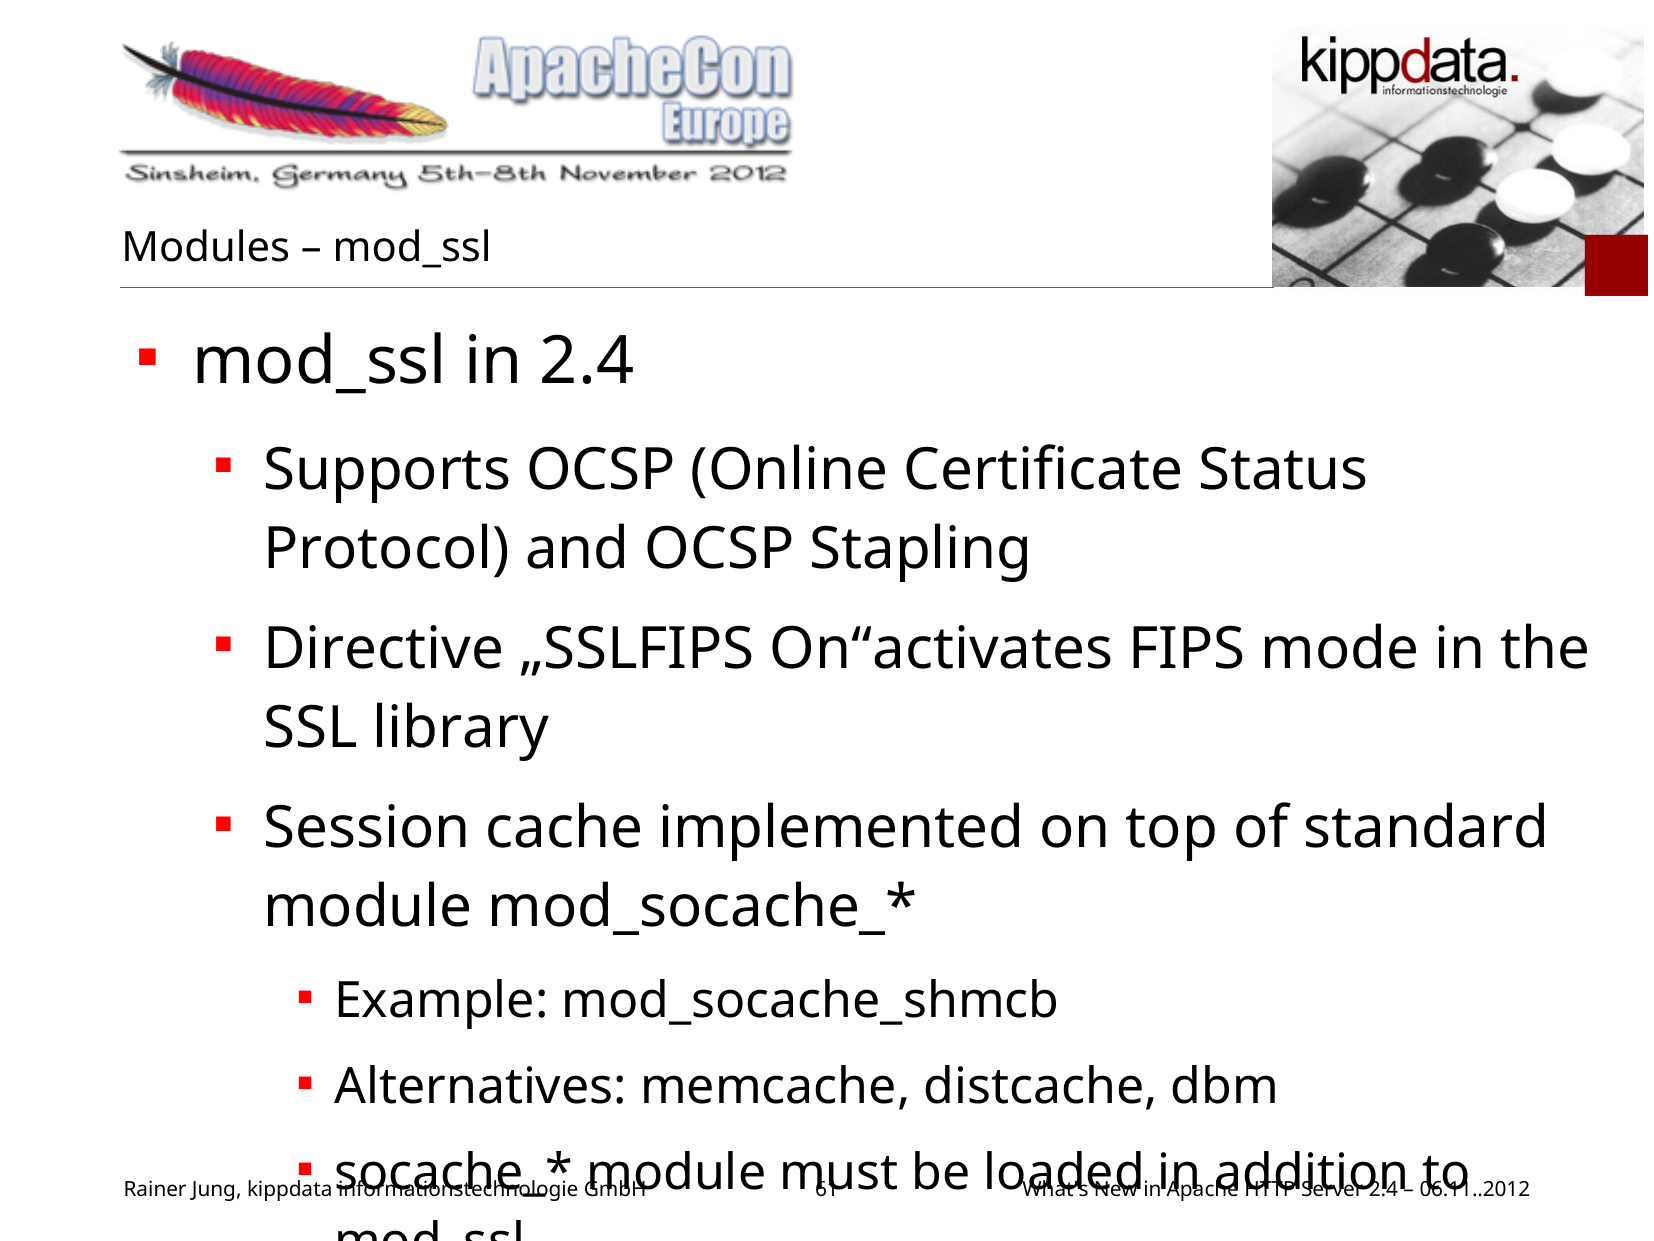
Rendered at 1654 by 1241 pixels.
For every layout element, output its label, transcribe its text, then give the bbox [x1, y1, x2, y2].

picture [1272, 5, 1648, 302]
list mod_ssl in 2.4 Supports OCSP (Online Certificate Status Protocol) and OCSP Stapling Directive „SSLFIPS On“activates FIPS mode in the SSL library Session cache implemented on top of standard module mod_socache_* Example: mod_socache_shmcb Alternatives: memcache, distcache, dbm socache_* module must be loaded in addition to mod_ssl [121, 312, 1610, 1150]
title Modules – mod_ssl [121, 204, 1242, 286]
picture [113, 32, 797, 195]
